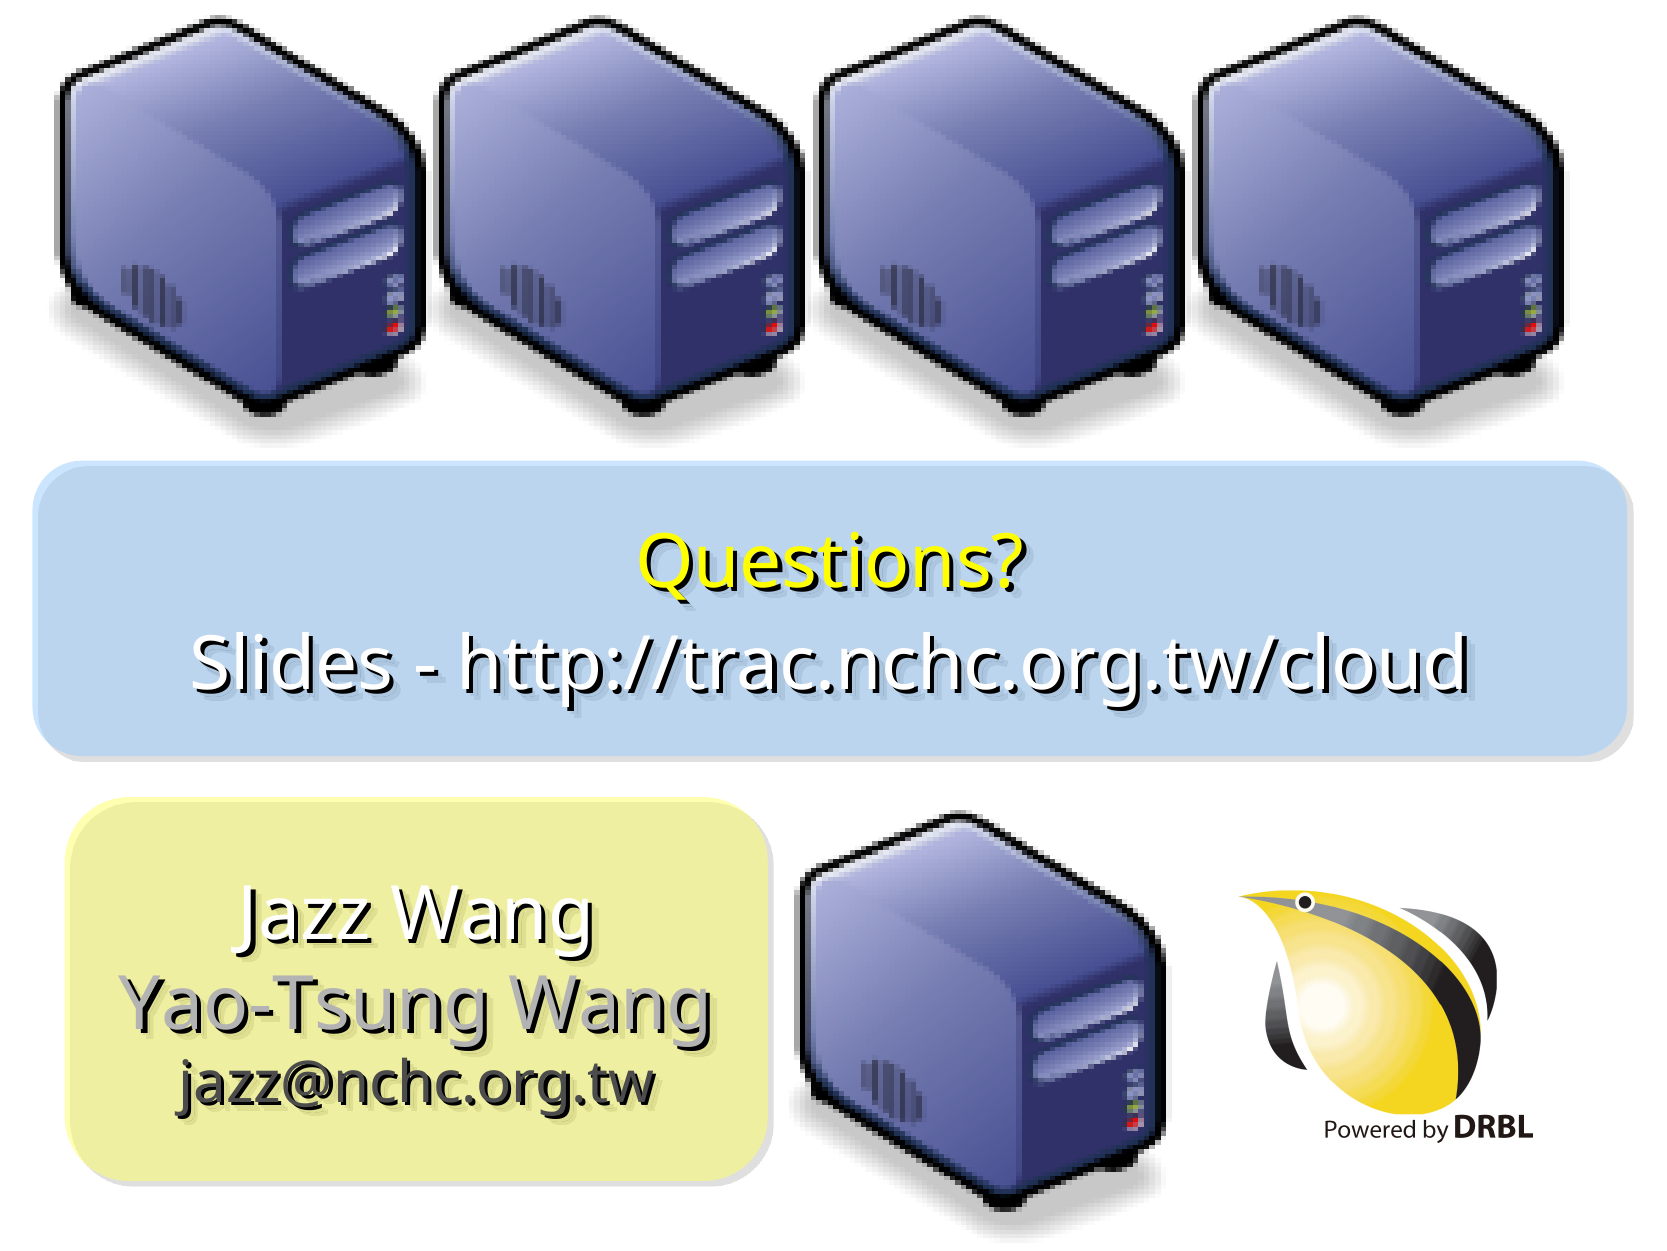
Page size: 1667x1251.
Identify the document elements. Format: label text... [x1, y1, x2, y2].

picture [27, 2, 1609, 502]
picture [767, 797, 1211, 1251]
picture [1224, 874, 1548, 1152]
text_box Questions? Slides - http://trac.nchc.org.tw/cloud [32, 460, 1628, 757]
text_box Jazz Wang Yao-Tsung Wang jazz@nchc.org.tw [64, 797, 767, 1182]
